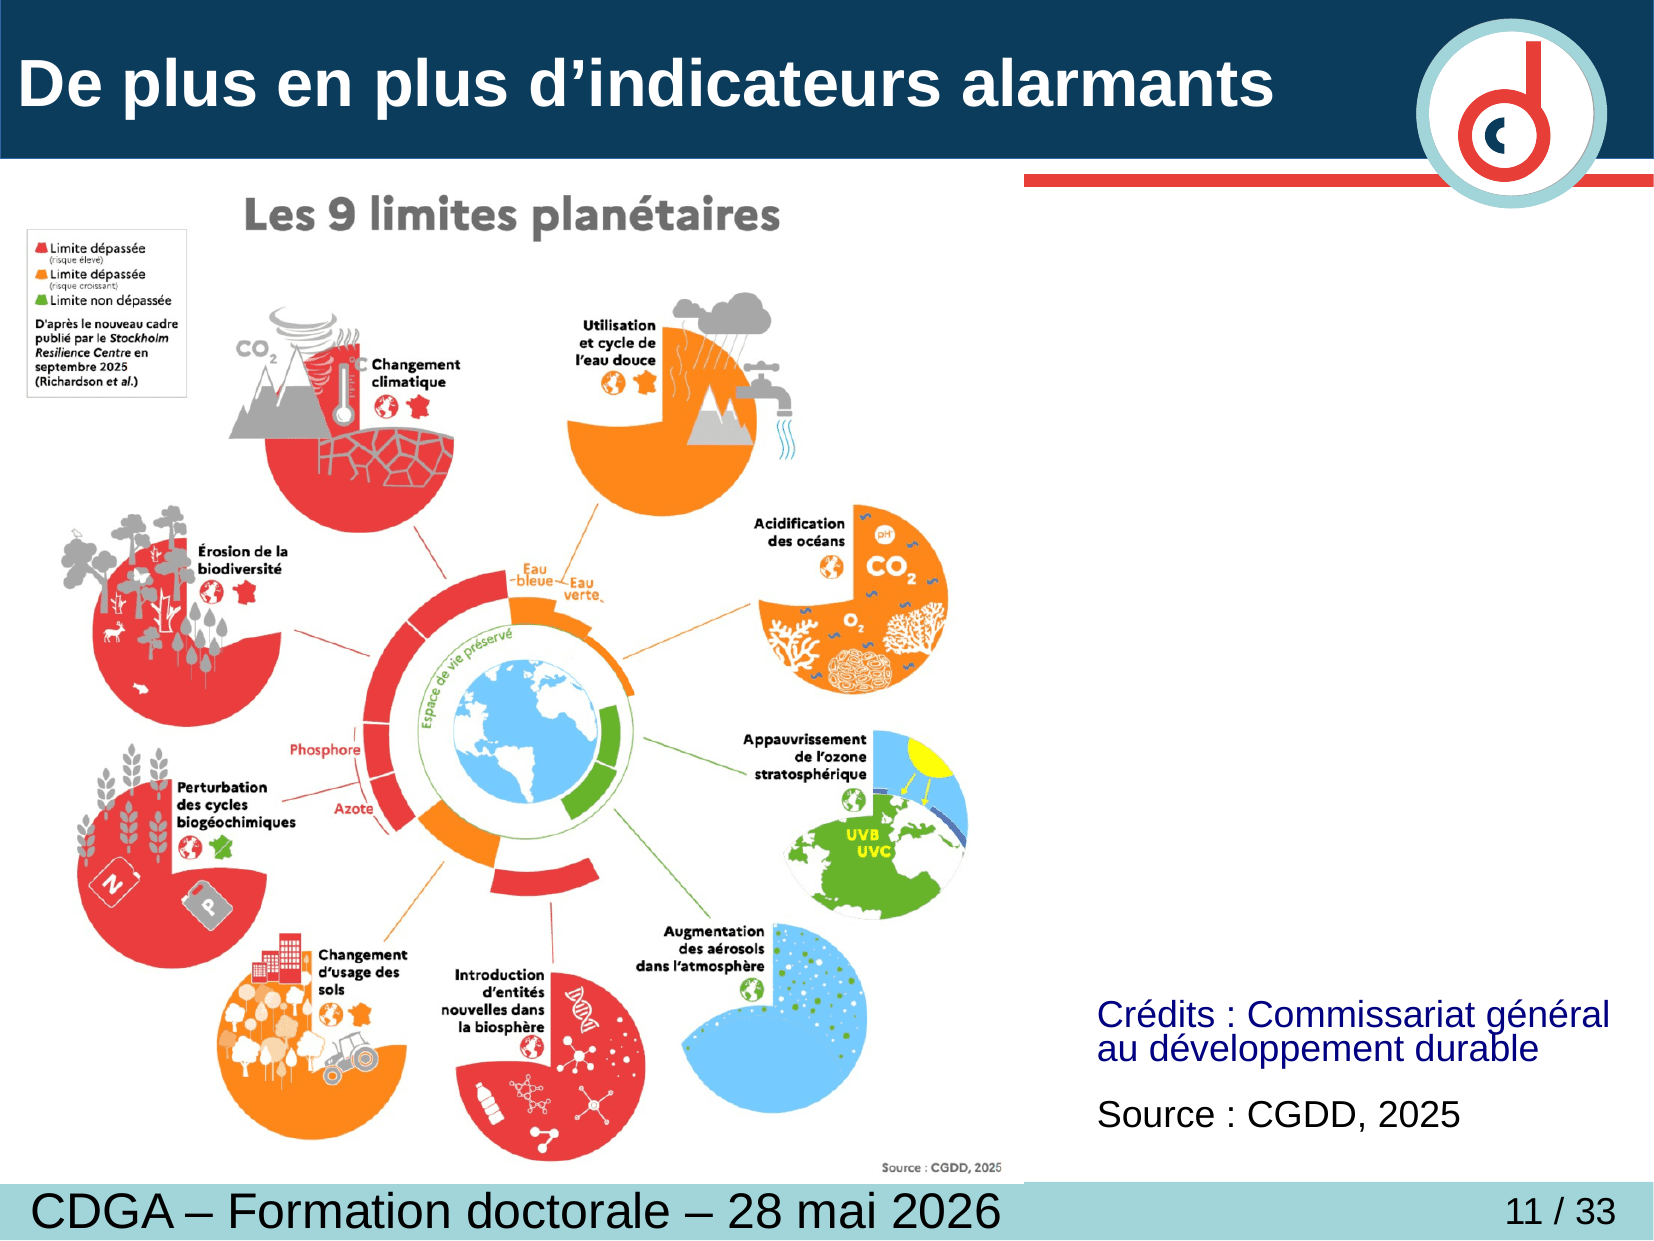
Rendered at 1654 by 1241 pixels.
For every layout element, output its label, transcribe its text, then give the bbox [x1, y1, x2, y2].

text_box Crédits : Commissariat général au développement durable Source : CGDD, 2025 [1082, 985, 1644, 1175]
picture [0, 160, 1024, 1185]
title De plus en plus d’indicateurs alarmants [17, 11, 1412, 159]
